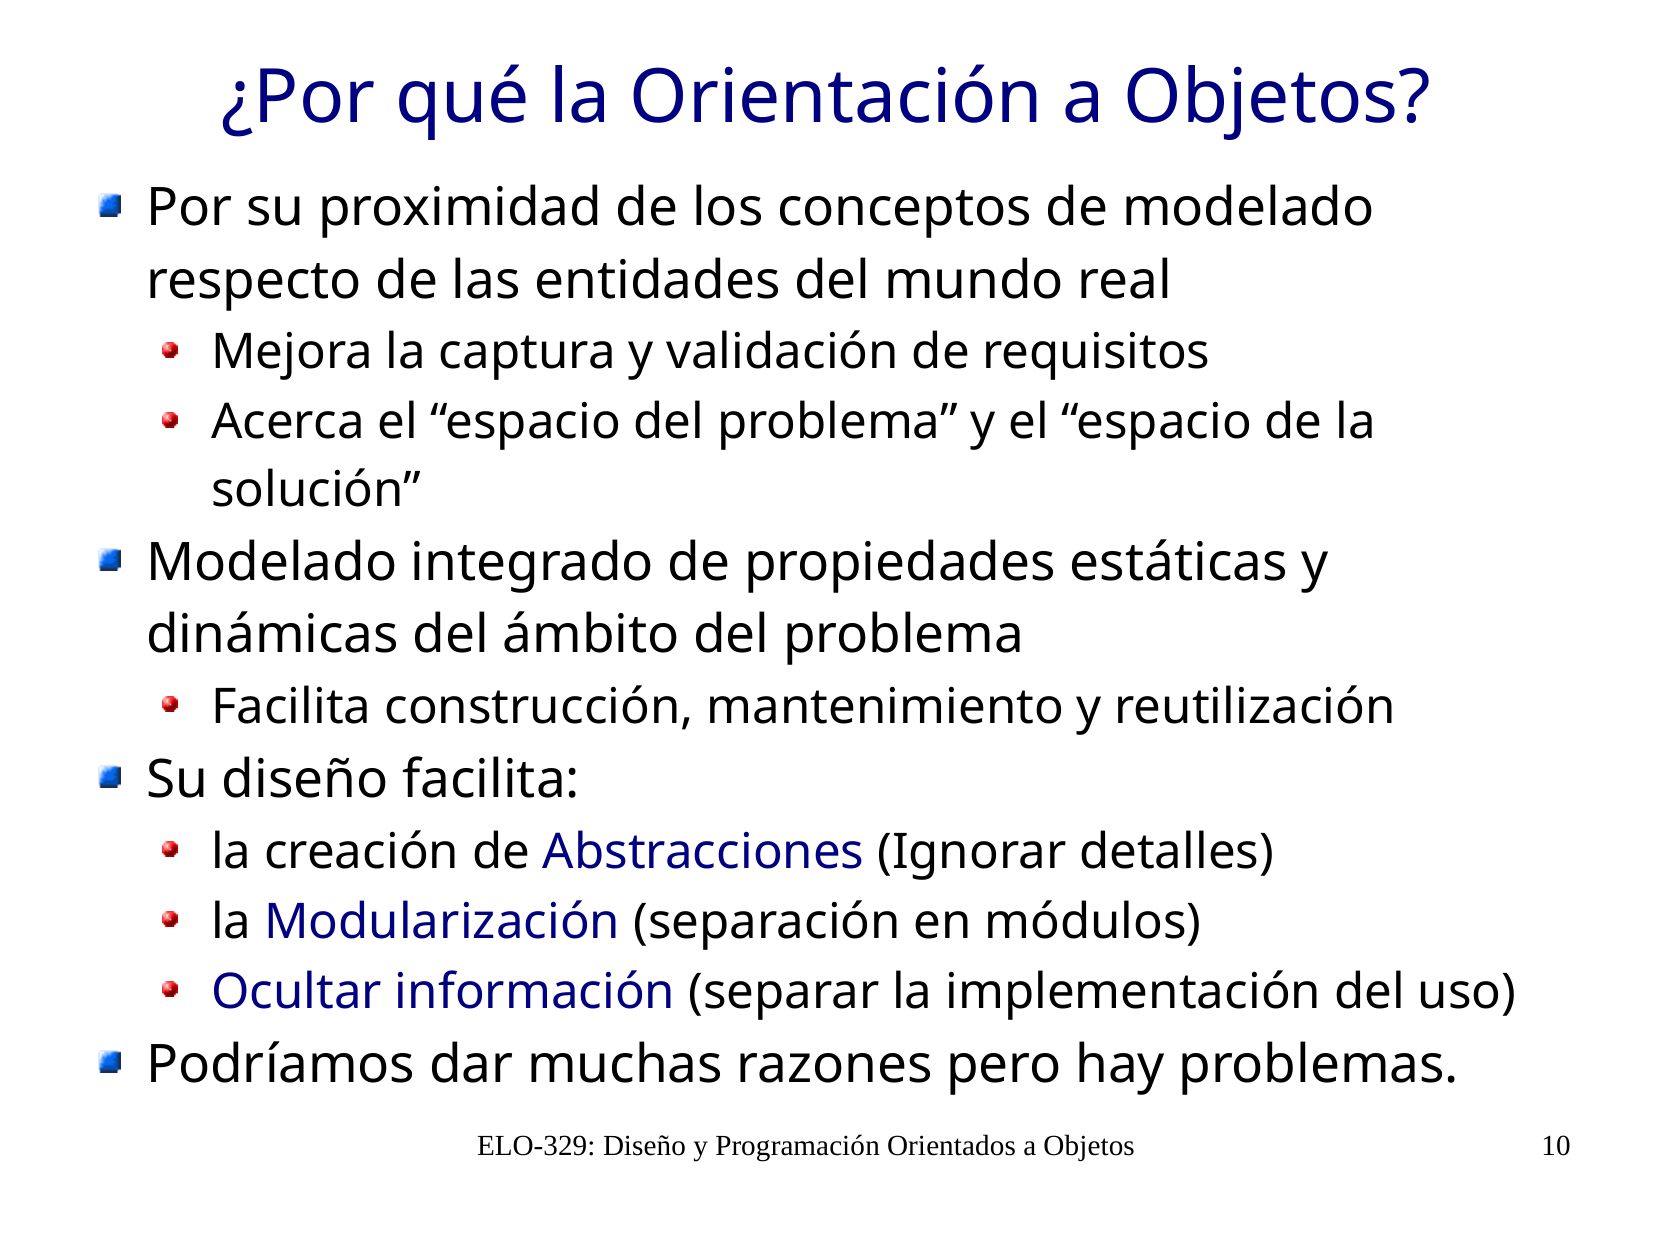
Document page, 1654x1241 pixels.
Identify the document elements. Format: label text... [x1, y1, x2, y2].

list Por su proximidad de los conceptos de modelado respecto de las entidades del mundo real Mejora la captura y validación de requisitos Acerca el “espacio del problema” y el “espacio de la solución” Modelado integrado de propiedades estáticas y dinámicas del ámbito del problema Facilita construcción, mantenimiento y reutilización Su diseño facilita: la creación de Abstracciones (Ignorar detalles) la Modularización (separación en módulos) Ocultar información (separar la implementación del uso) Podríamos dar muchas razones pero hay problemas. [81, 169, 1571, 1107]
title ¿Por qué la Orientación a Objetos? [82, 45, 1571, 143]
